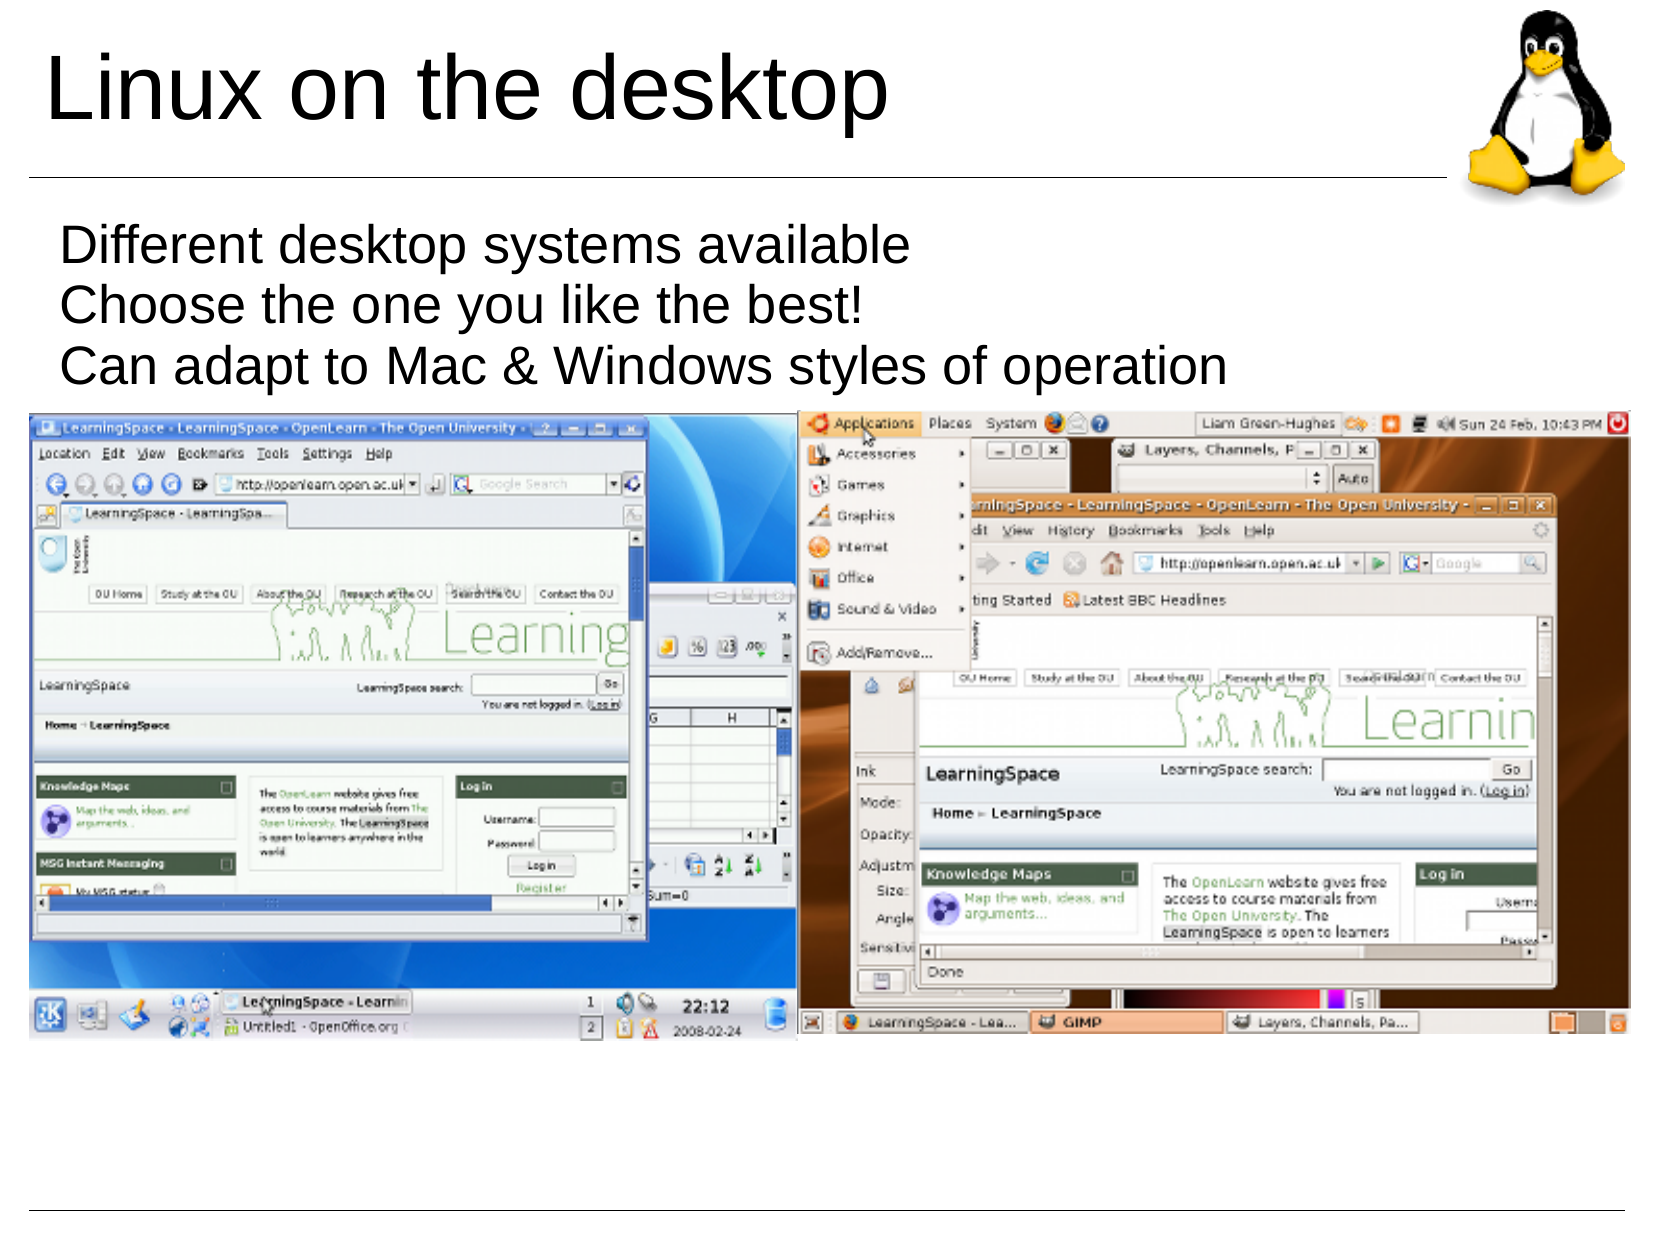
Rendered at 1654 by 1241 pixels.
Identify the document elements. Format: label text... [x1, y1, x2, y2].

text_box Different desktop systems available Choose the one you like the best! Can adapt to Mac & Windows styles of operation [29, 206, 1595, 404]
picture [1457, 10, 1625, 207]
picture [29, 410, 1631, 1041]
text_box Linux on the desktop [29, 29, 1418, 147]
